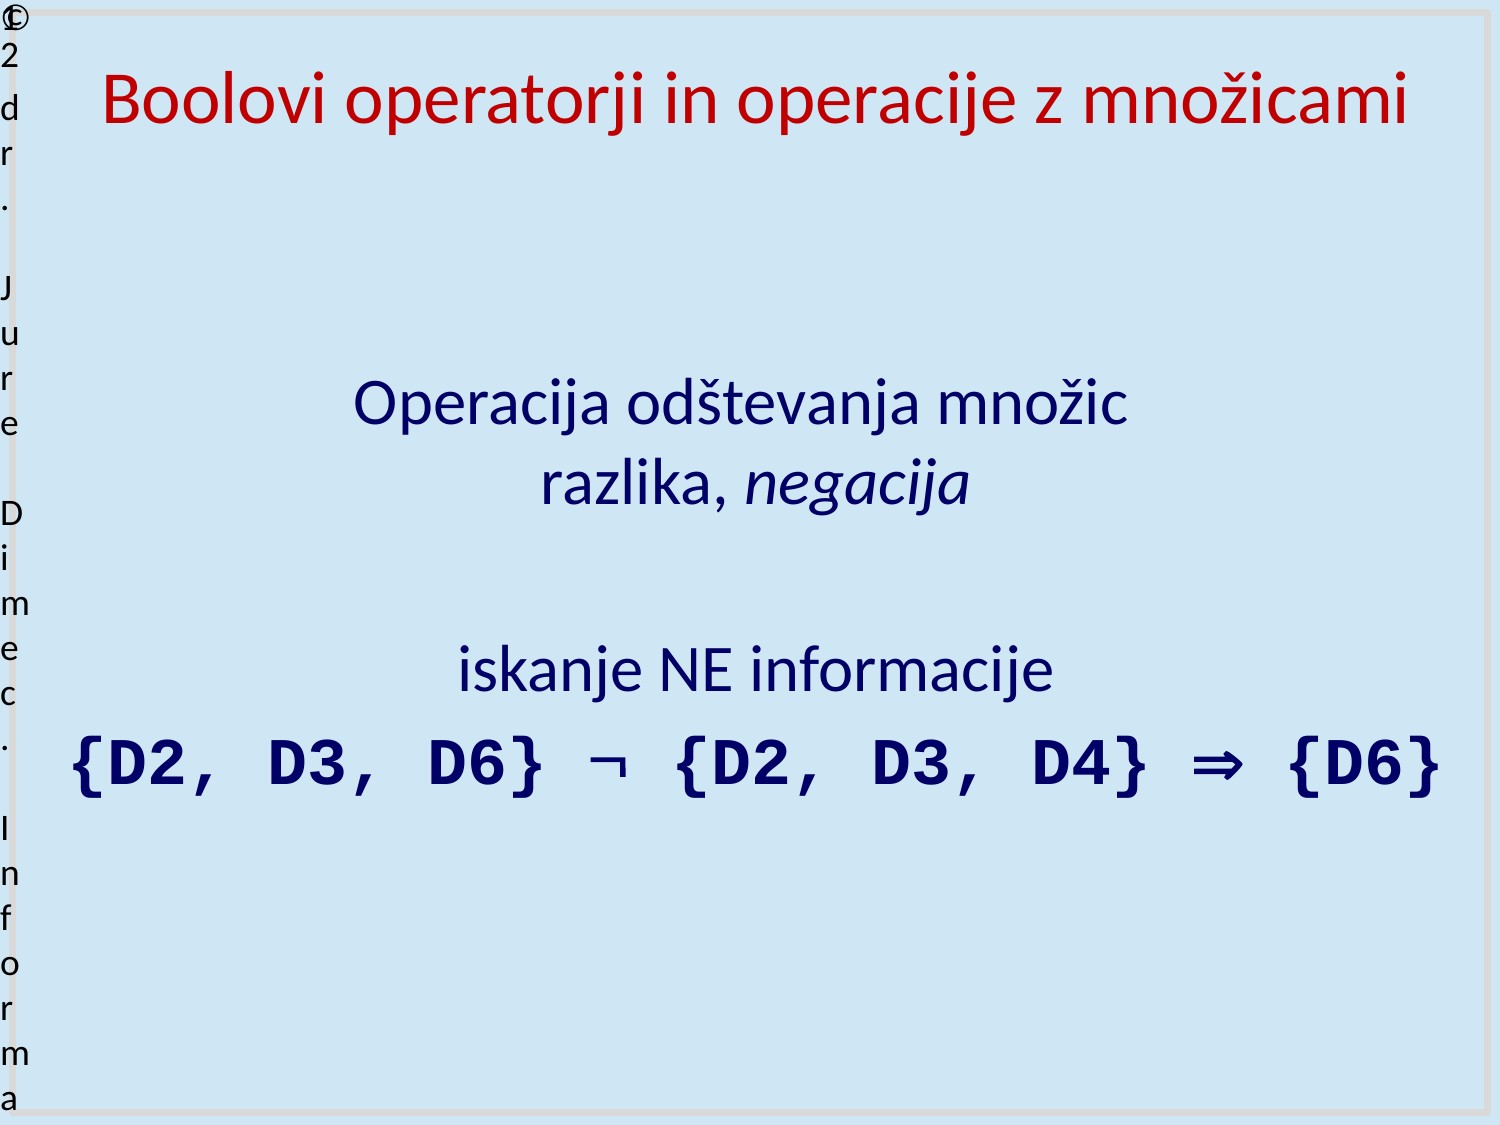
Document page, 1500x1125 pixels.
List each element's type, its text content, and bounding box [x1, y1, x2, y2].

list Operacija odštevanja množic razlika, negacija iskanje NE informacije {D2, D3, D6}  {D2, D3, D4}  {D6} [37, 350, 1475, 1050]
title Boolovi operatorji in operacije z množicami [37, 37, 1475, 150]
